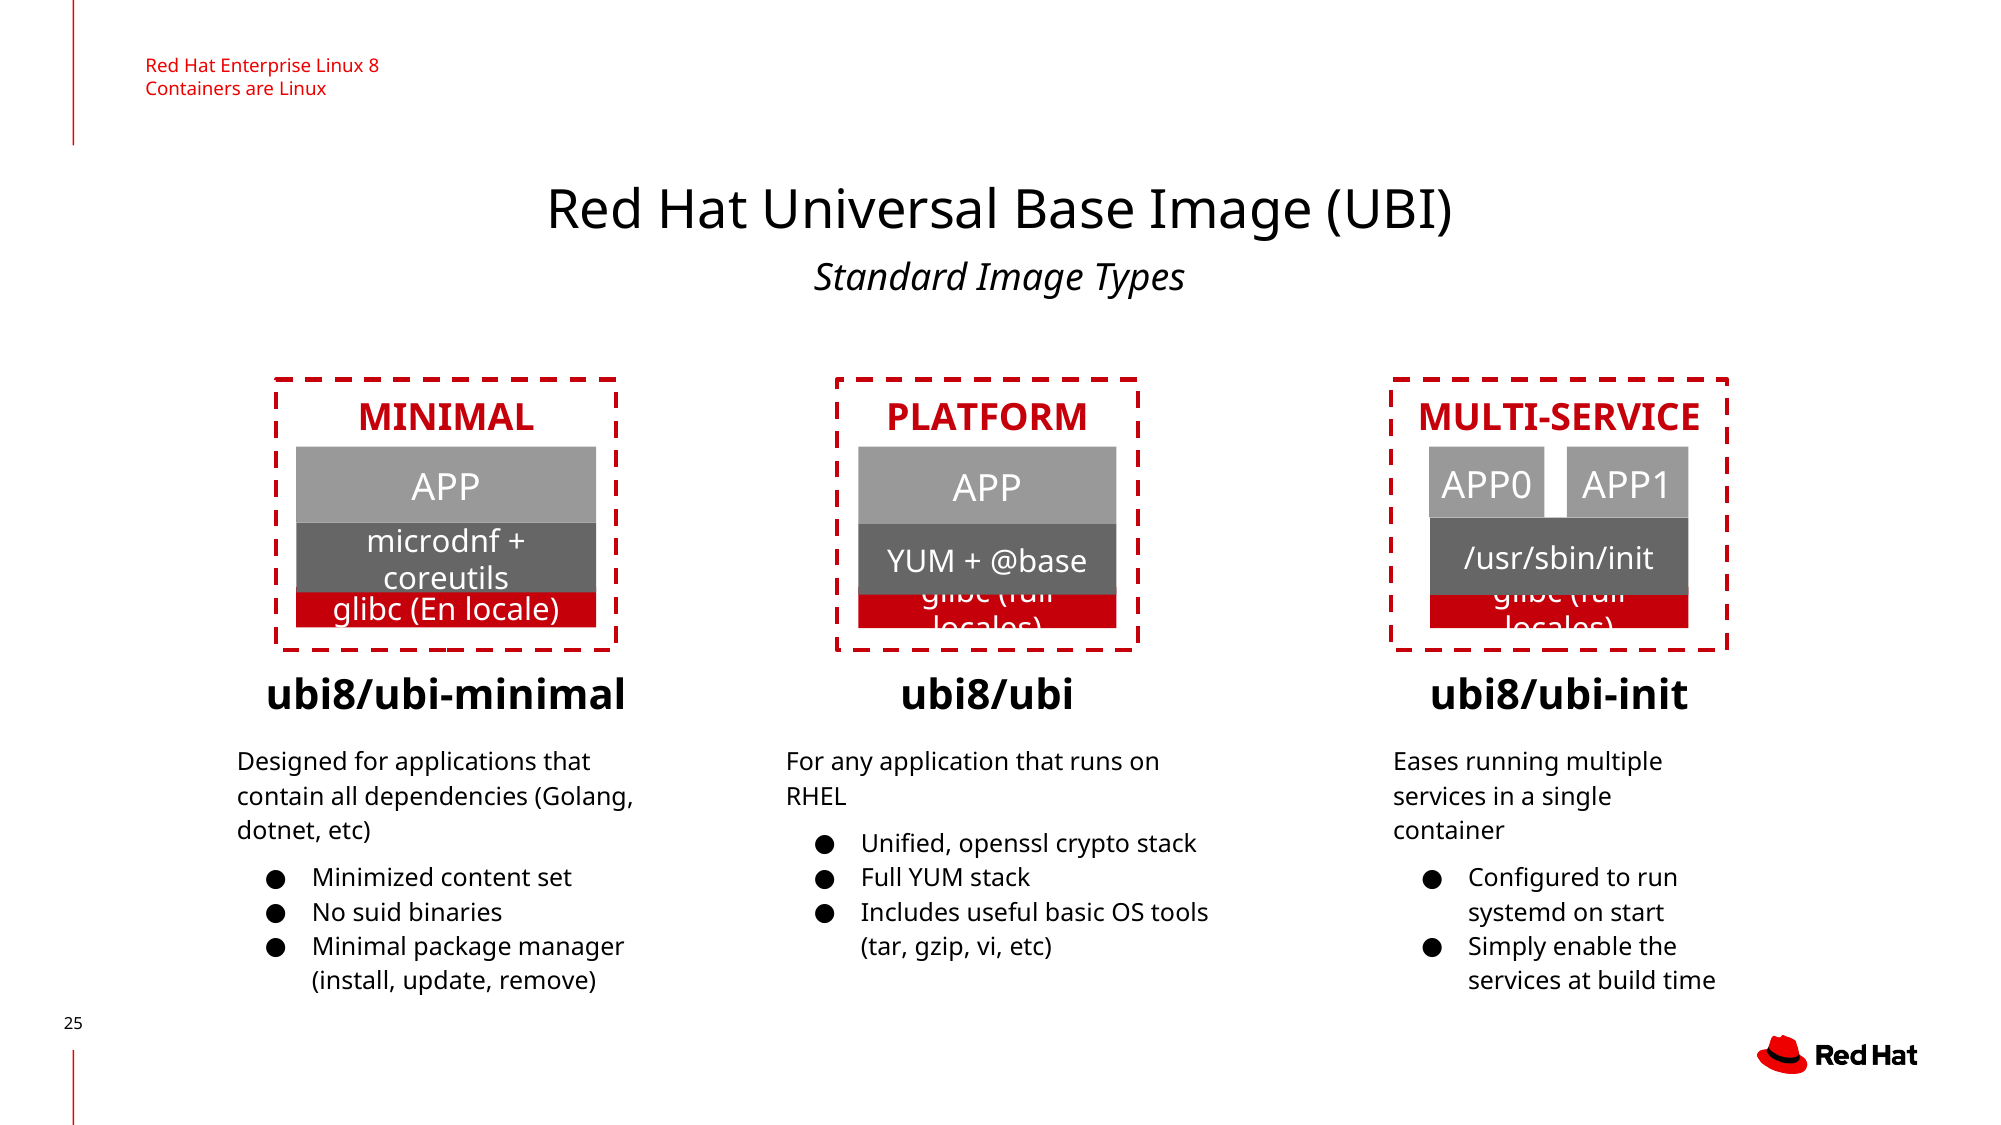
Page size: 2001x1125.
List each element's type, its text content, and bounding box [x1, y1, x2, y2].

text_box glibc (En locale) [296, 593, 597, 628]
text_box glibc (full locales) [1430, 595, 1689, 629]
text_box Eases running multiple services in a single container Configured to run systemd on start Simply enable the services at build time [1378, 726, 1741, 926]
text_box ubi8/ubi-minimal [241, 645, 652, 741]
text_box Red Hat Enterprise Linux 8 Containers are Linux [73, 9, 919, 144]
picture [1757, 1035, 1918, 1074]
text_box MINIMAL [276, 379, 617, 645]
text_box MULTI-SERVICE [1391, 379, 1728, 645]
text_box glibc (full locales) [858, 595, 1117, 629]
text_box APP0 [1429, 446, 1545, 518]
title Red Hat Universal Base Image (UBI) Standard Image Types [287, 155, 1713, 314]
text_box APP1 [1566, 446, 1689, 518]
text_box /usr/sbin/init [1430, 517, 1689, 595]
text_box APP [296, 446, 597, 523]
slide_number <number> [13, 1012, 134, 1036]
text_box ubi8/ubi-init [1378, 645, 1741, 726]
text_box microdnf + coreutils [296, 523, 597, 593]
text_box For any application that runs on RHEL Unified, openssl crypto stack Full YUM stack Includes useful basic OS tools (tar, gzip, vi, etc) [770, 726, 1240, 1049]
text_box Designed for applications that contain all dependencies (Golang, dotnet, etc) Minimized content set No suid binaries Minimal package manager (install, update, remove) [221, 726, 671, 1064]
text_box PLATFORM [836, 379, 1138, 645]
text_box ubi8/ubi [806, 645, 1169, 726]
text_box APP [858, 446, 1117, 524]
text_box YUM + @base [858, 524, 1117, 595]
